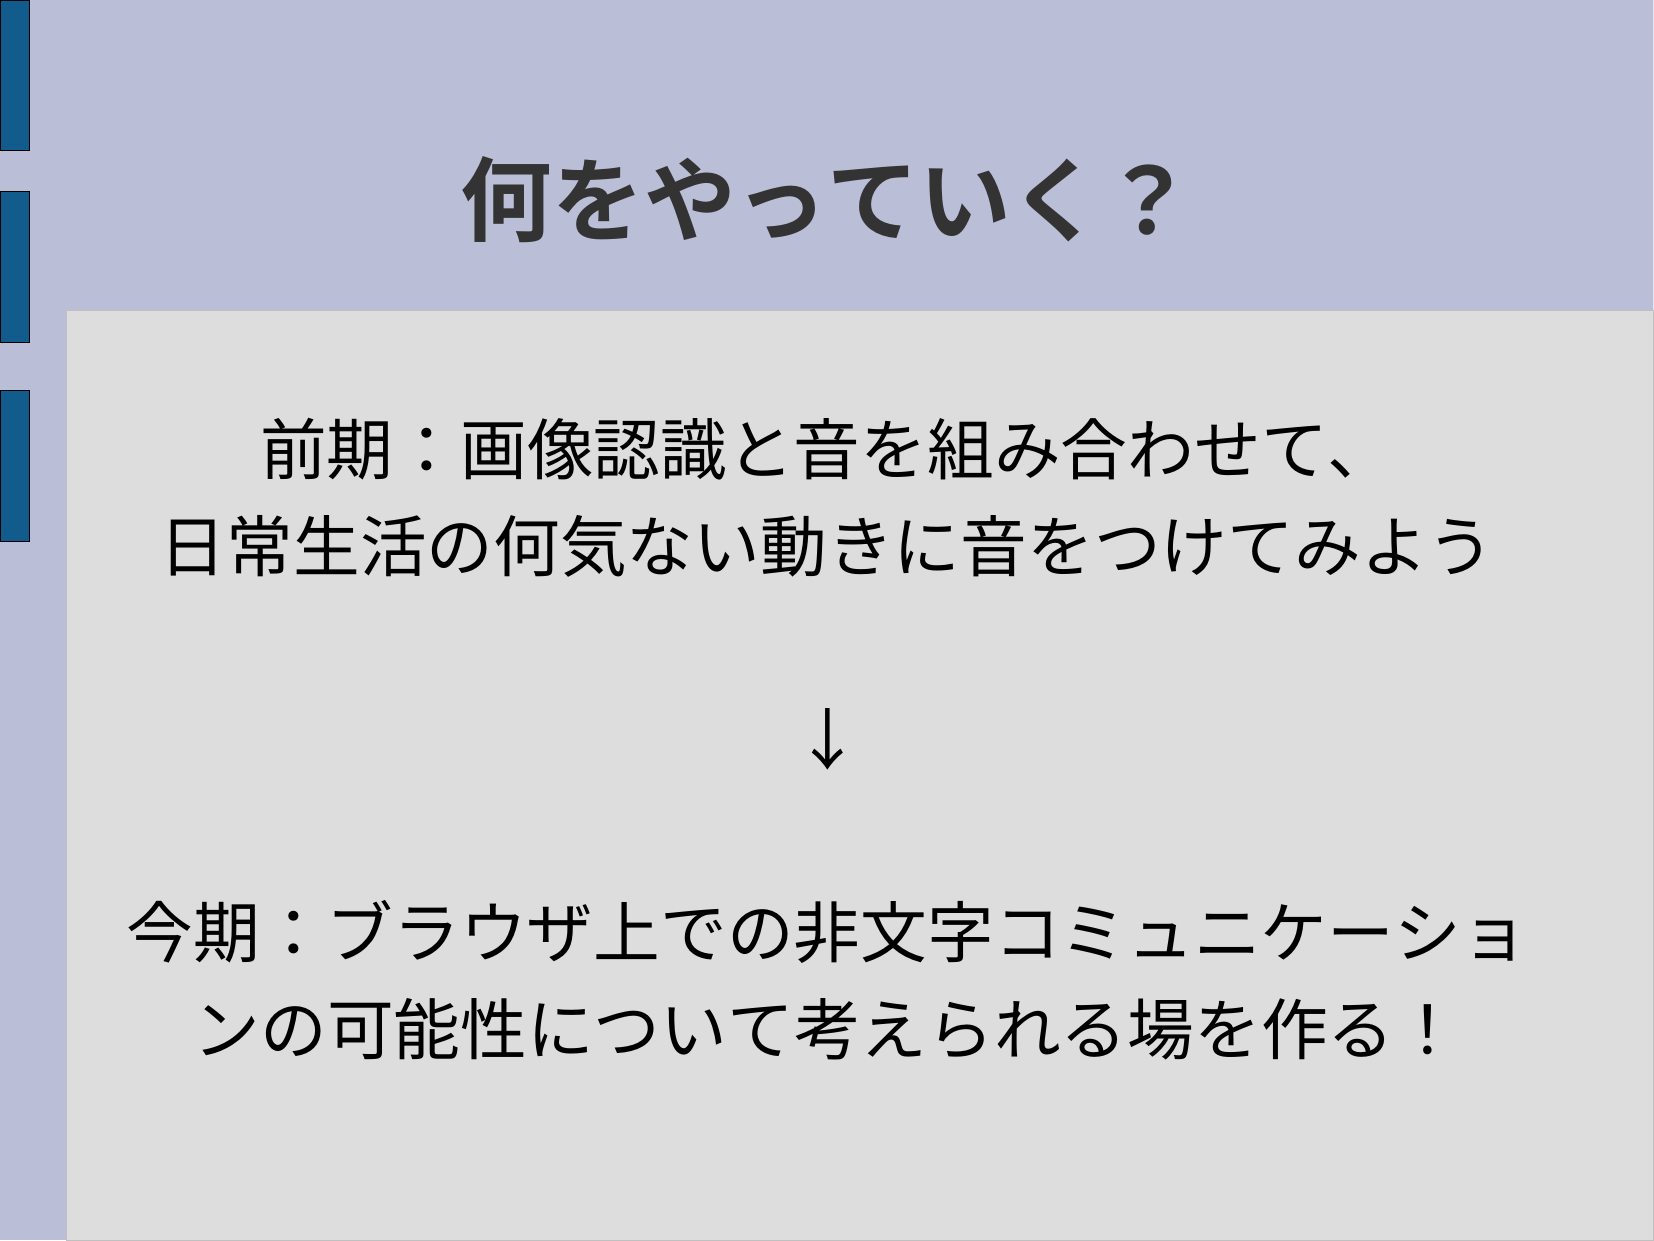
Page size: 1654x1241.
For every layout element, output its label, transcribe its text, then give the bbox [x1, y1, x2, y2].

title 何をやっていく？ [121, 91, 1534, 299]
subtitle 前期：画像認識と音を組み合わせて、 日常生活の何気ない動きに音をつけてみよう ↓ 今期：ブラウザ上での非文字コミュニケーションの可能性について考えられる場を作る！ [121, 344, 1534, 1127]
